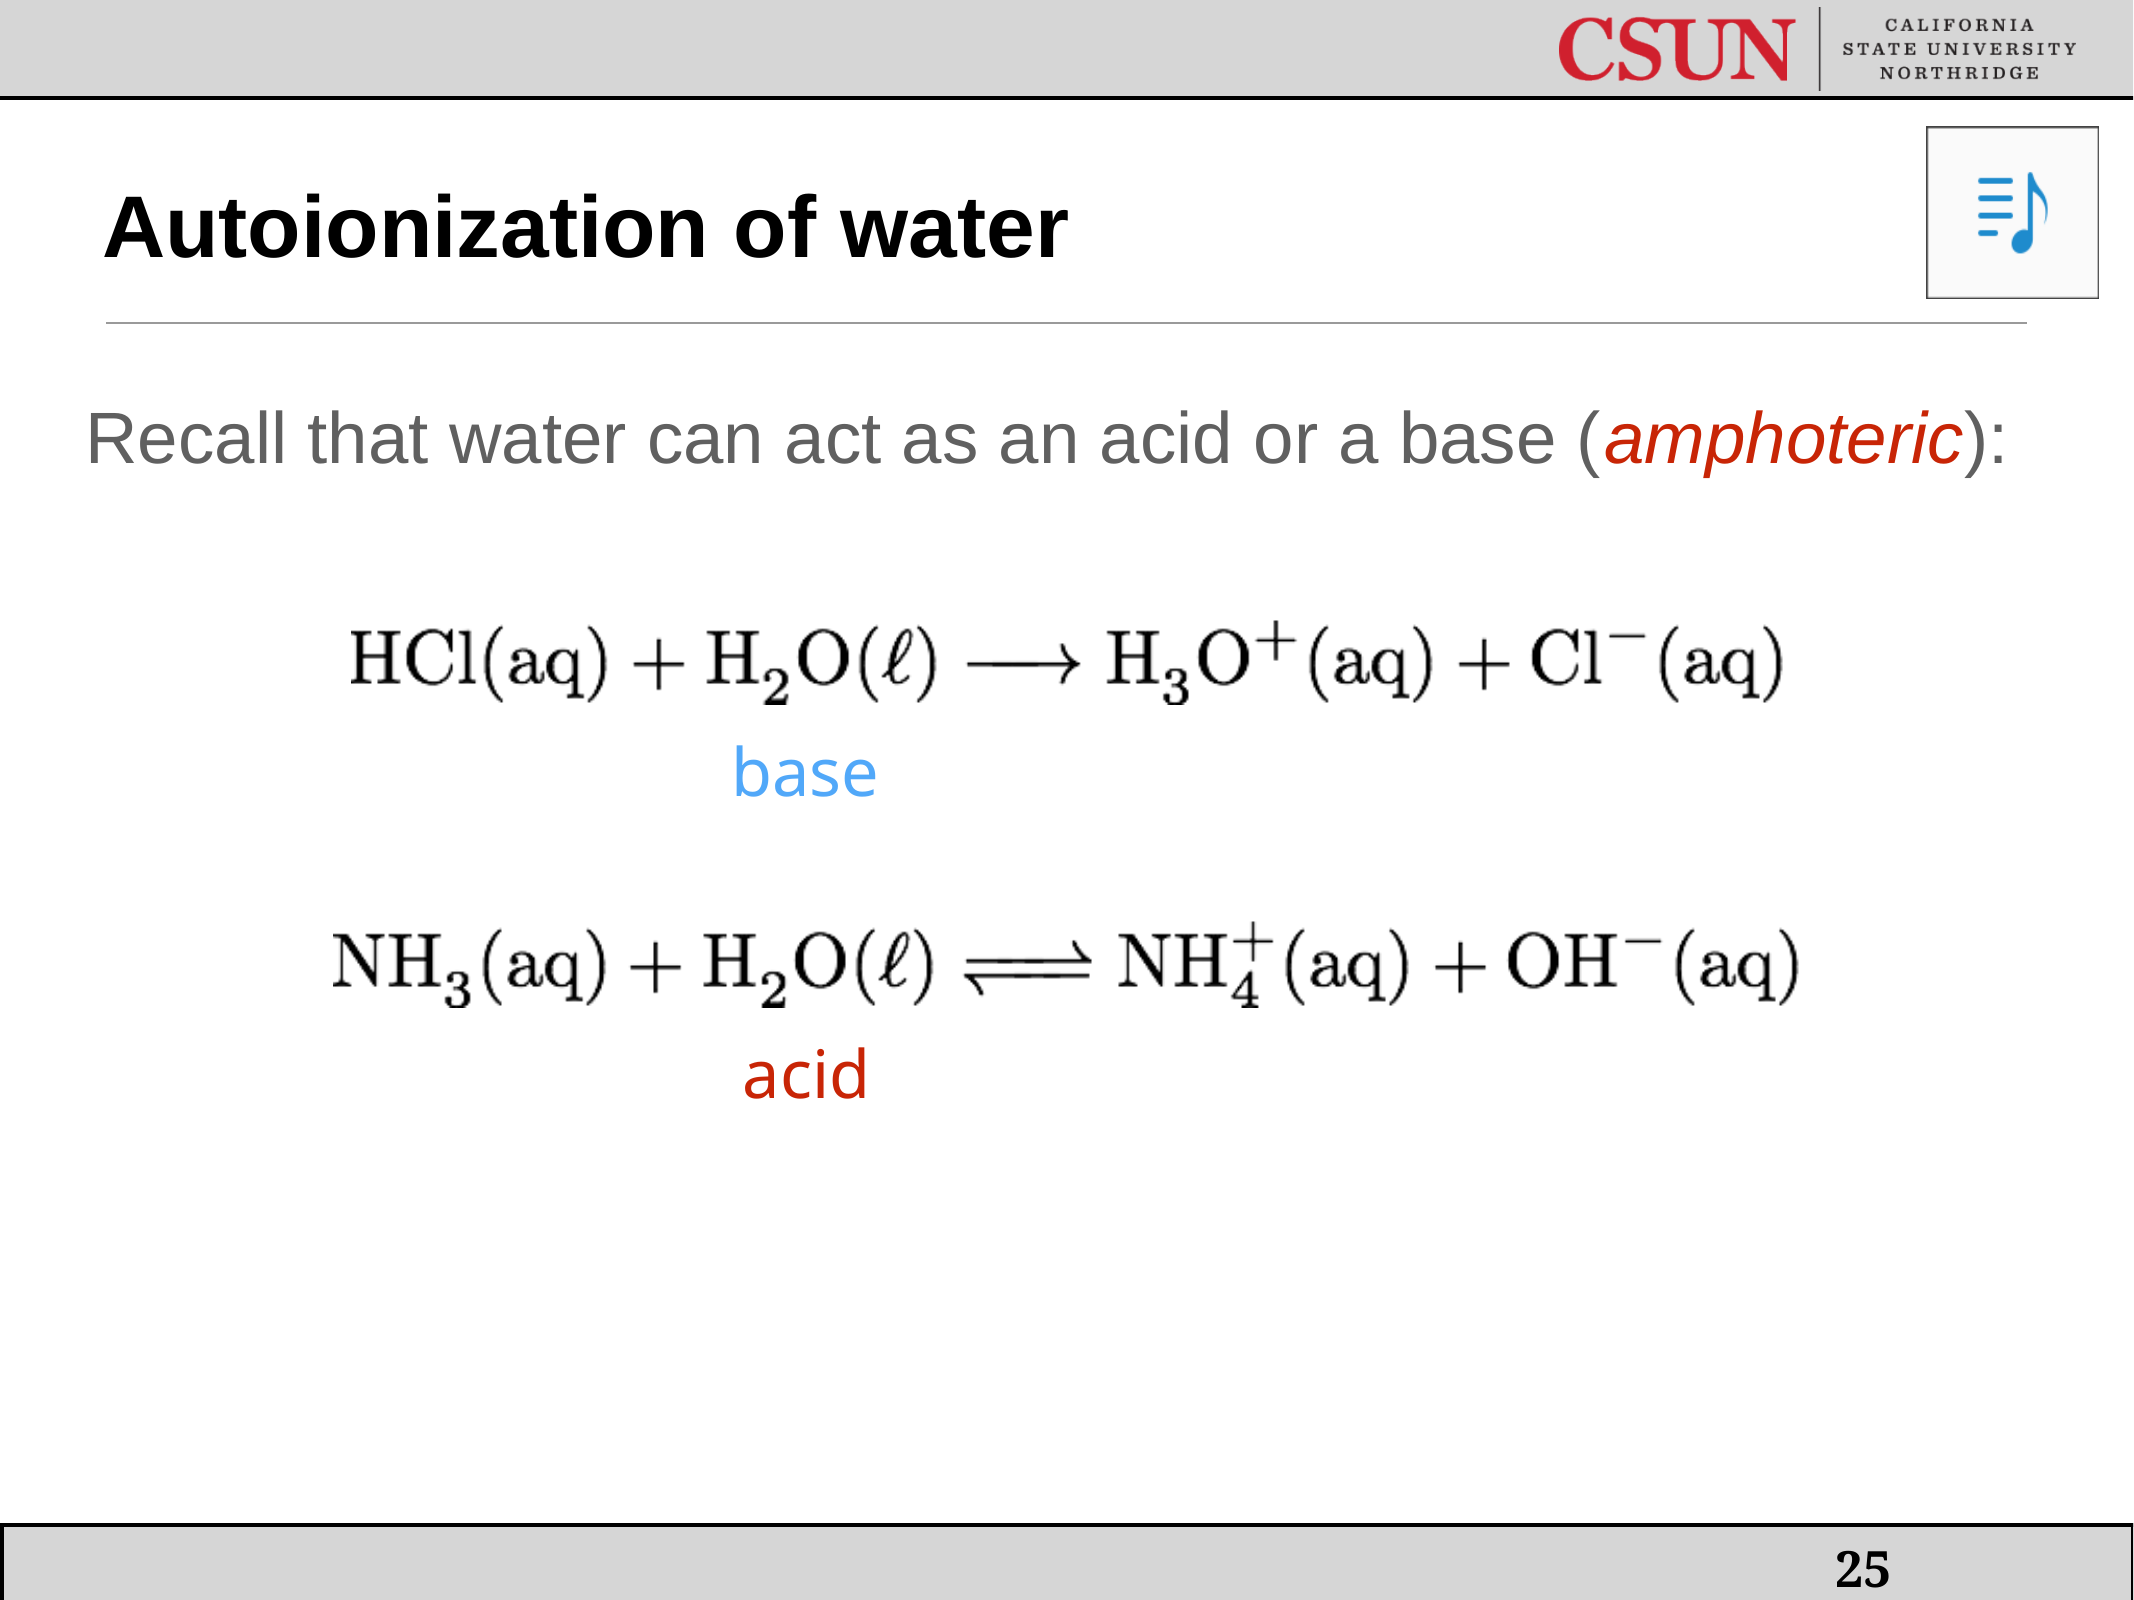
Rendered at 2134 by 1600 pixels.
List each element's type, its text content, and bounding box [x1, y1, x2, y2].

title Autoionization of water [93, 104, 2040, 284]
text_box acid [734, 1023, 879, 1121]
text_box base [722, 721, 888, 818]
text_box [1925, 125, 2101, 301]
picture [351, 619, 1785, 705]
picture [333, 920, 1801, 1008]
picture [1559, 7, 2076, 91]
list Recall that water can act as an acid or a base (amphoteric): [34, 382, 2041, 571]
